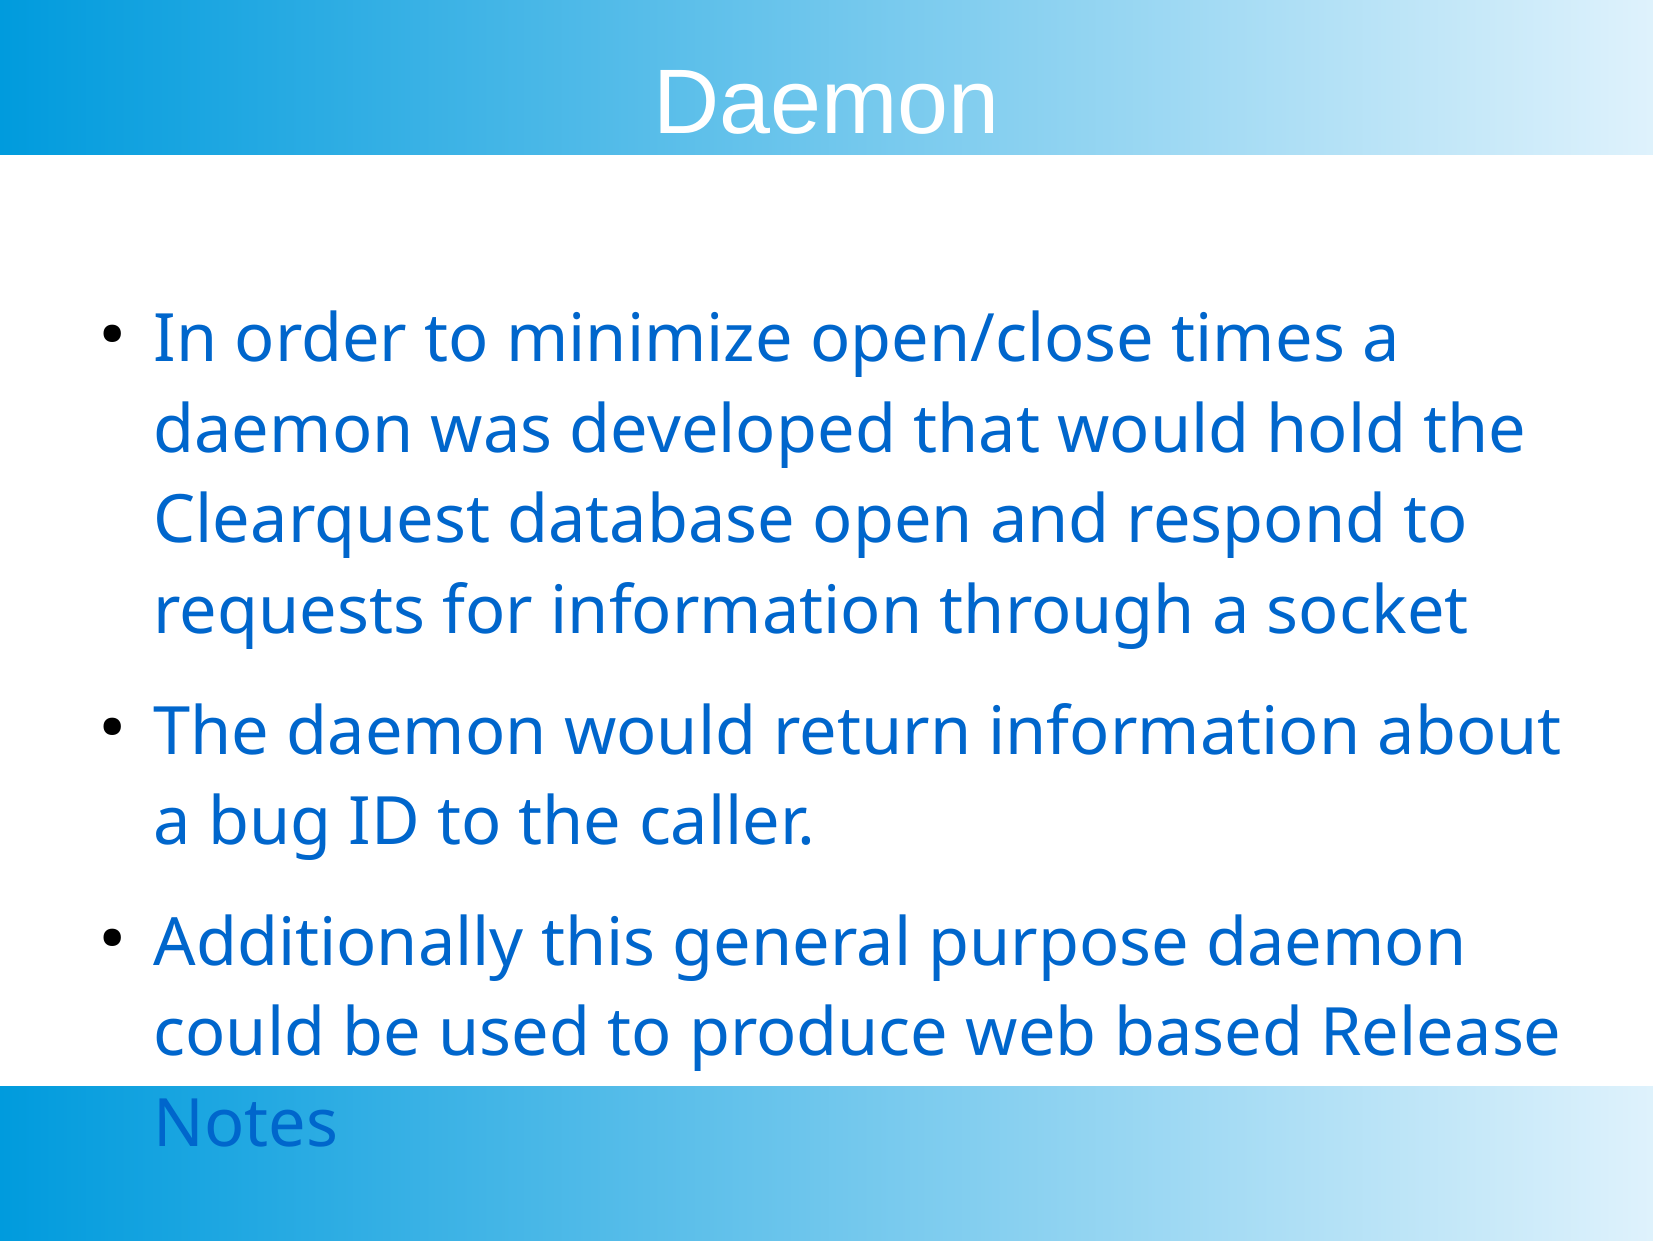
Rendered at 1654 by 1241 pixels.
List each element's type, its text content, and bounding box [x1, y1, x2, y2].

title Daemon [82, 49, 1571, 155]
list In order to minimize open/close times a daemon was developed that would hold the Clearquest database open and respond to requests for information through a socket The daemon would return information about a bug ID to the caller. Additionally this general purpose daemon could be used to produce web based Release Notes [82, 290, 1571, 1010]
